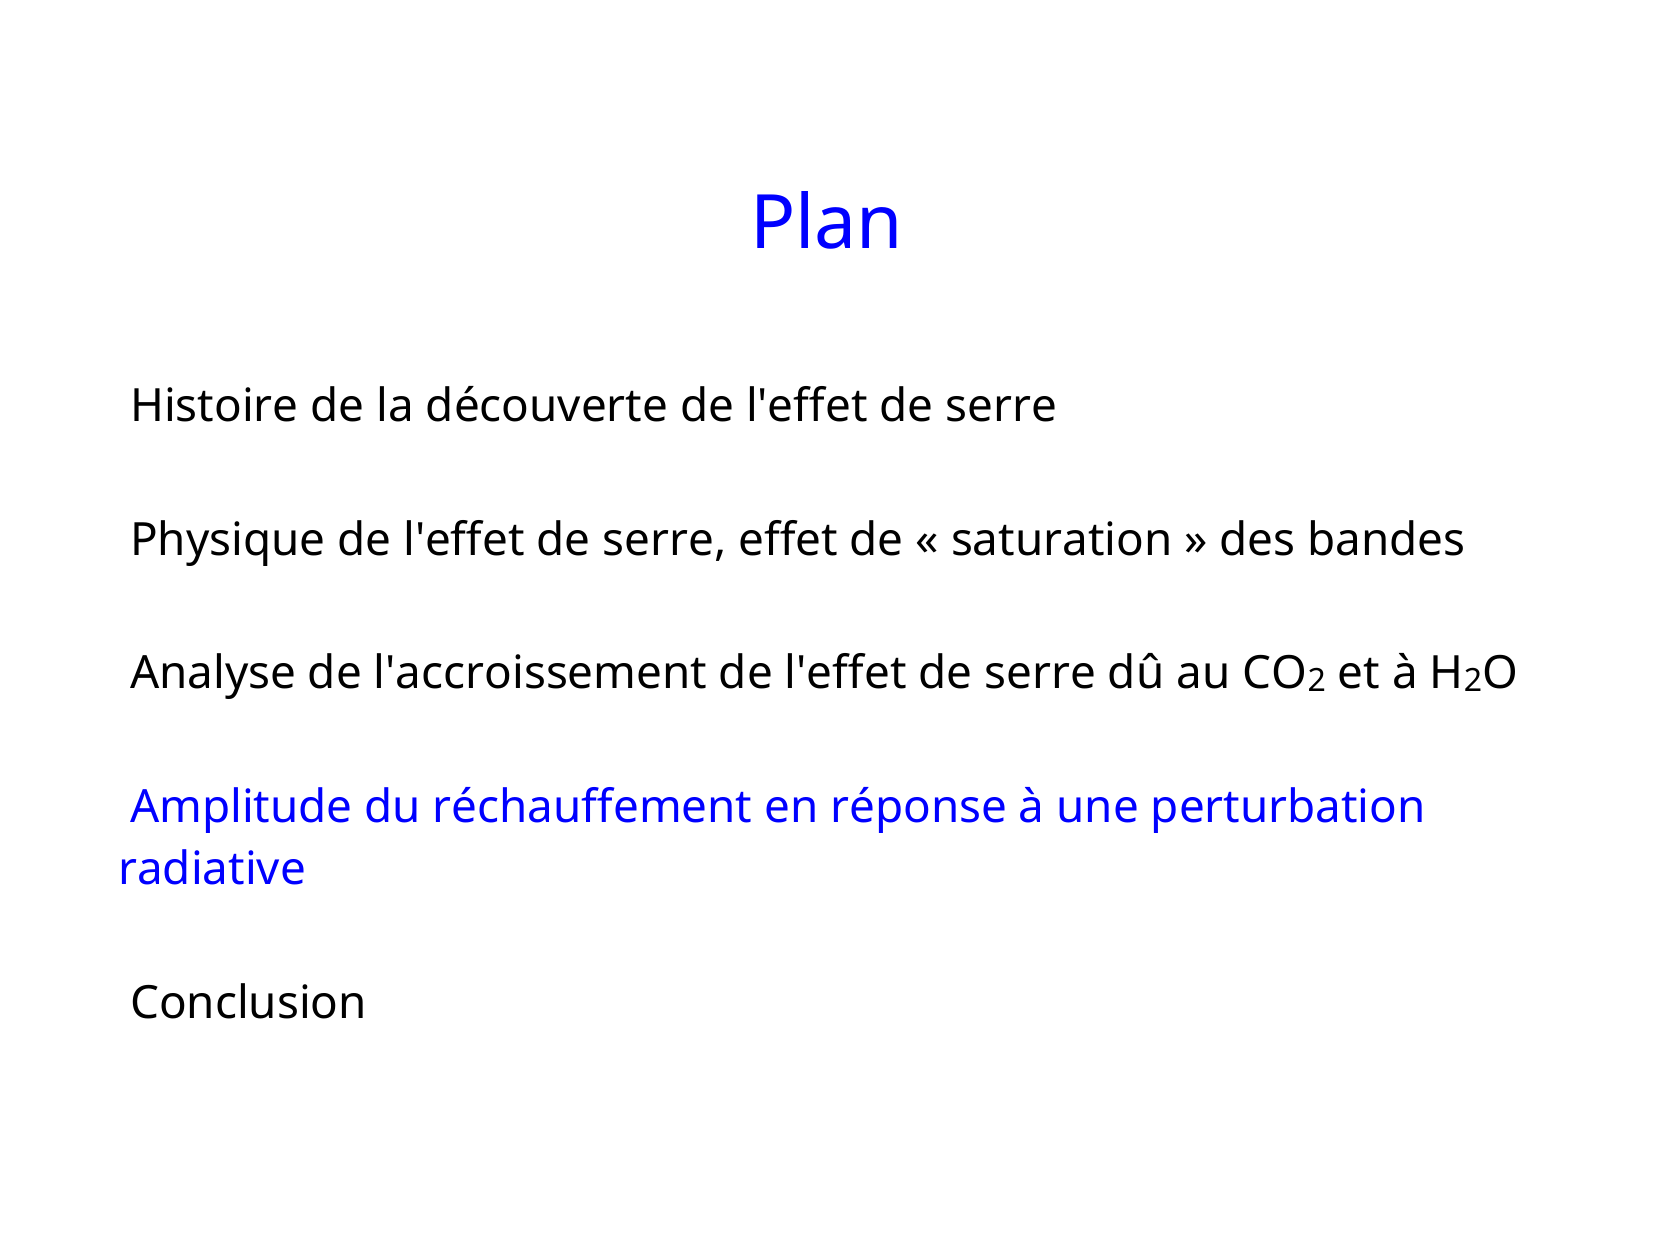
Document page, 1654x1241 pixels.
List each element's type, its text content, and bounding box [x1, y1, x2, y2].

title Plan [82, 127, 1571, 312]
text_box Histoire de la découverte de l'effet de serre Physique de l'effet de serre, effet de « saturation » des bandes Analyse de l'accroissement de l'effet de serre dû au CO2 et à H2O Amplitude du réchauffement en réponse à une perturbation radiative Conclusion [103, 365, 1543, 1059]
